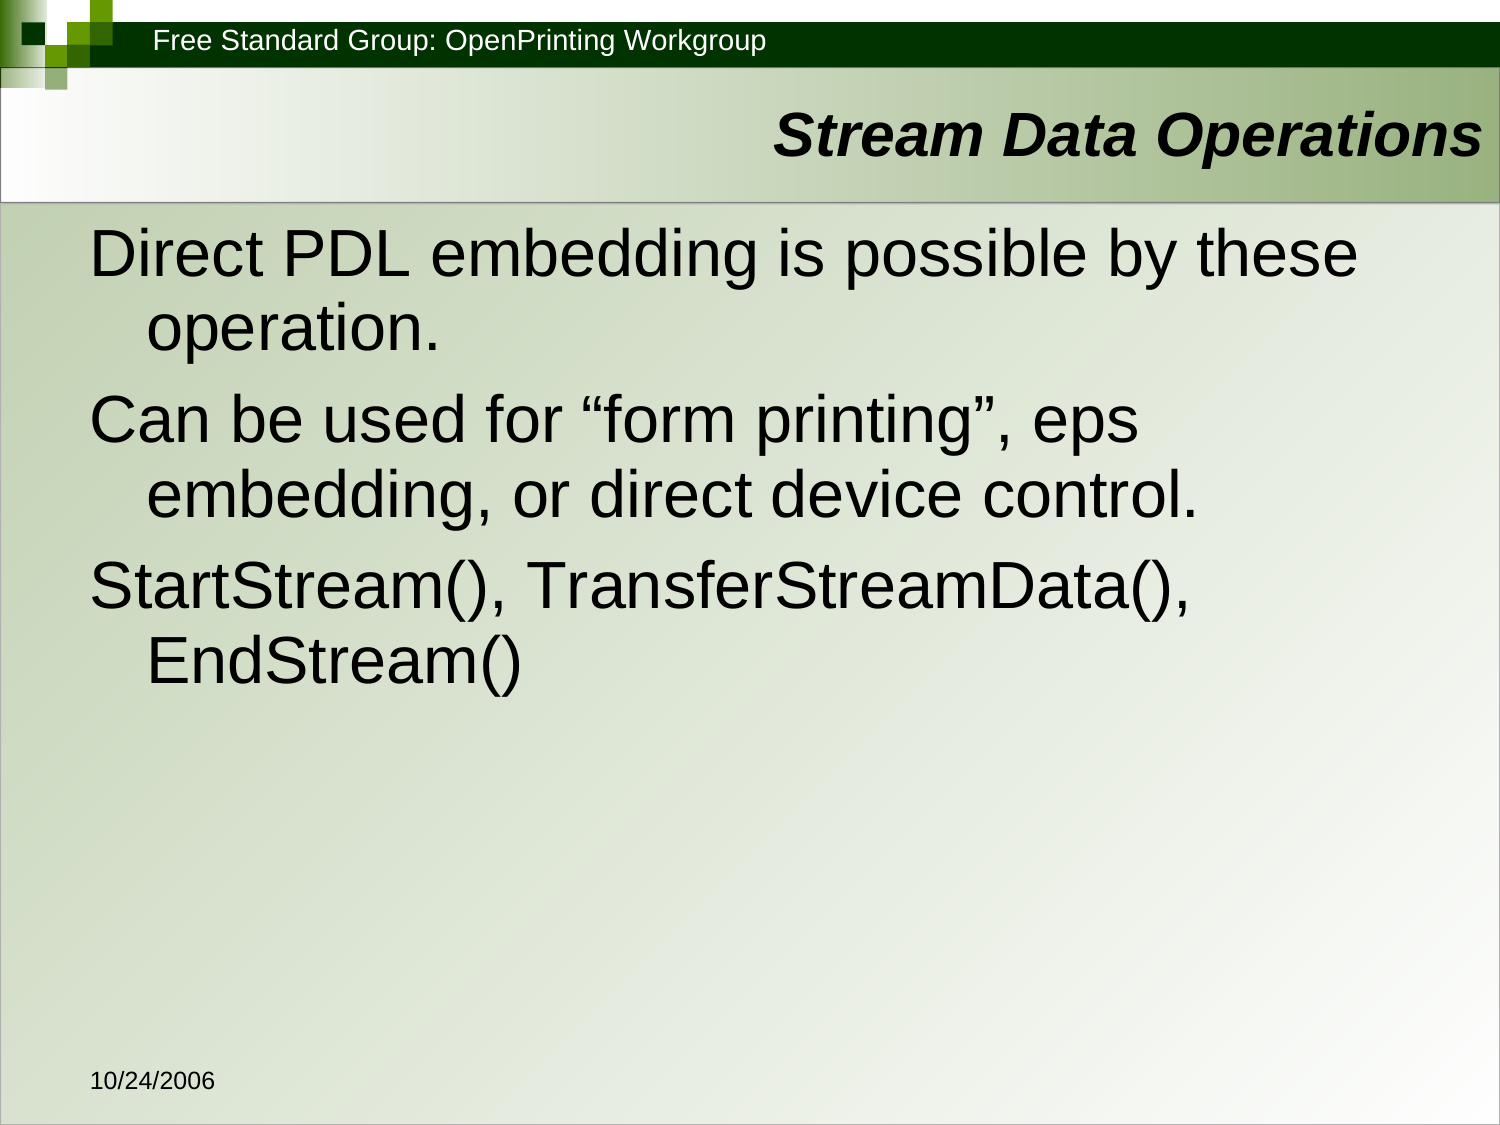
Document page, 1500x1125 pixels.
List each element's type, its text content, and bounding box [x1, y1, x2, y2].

title Stream Data Operations [0, 67, 1500, 203]
list Direct PDL embedding is possible by these operation. Can be used for “form printing”, eps embedding, or direct device control. StartStream(), TransferStreamData(), EndStream() [75, 207, 1426, 1024]
